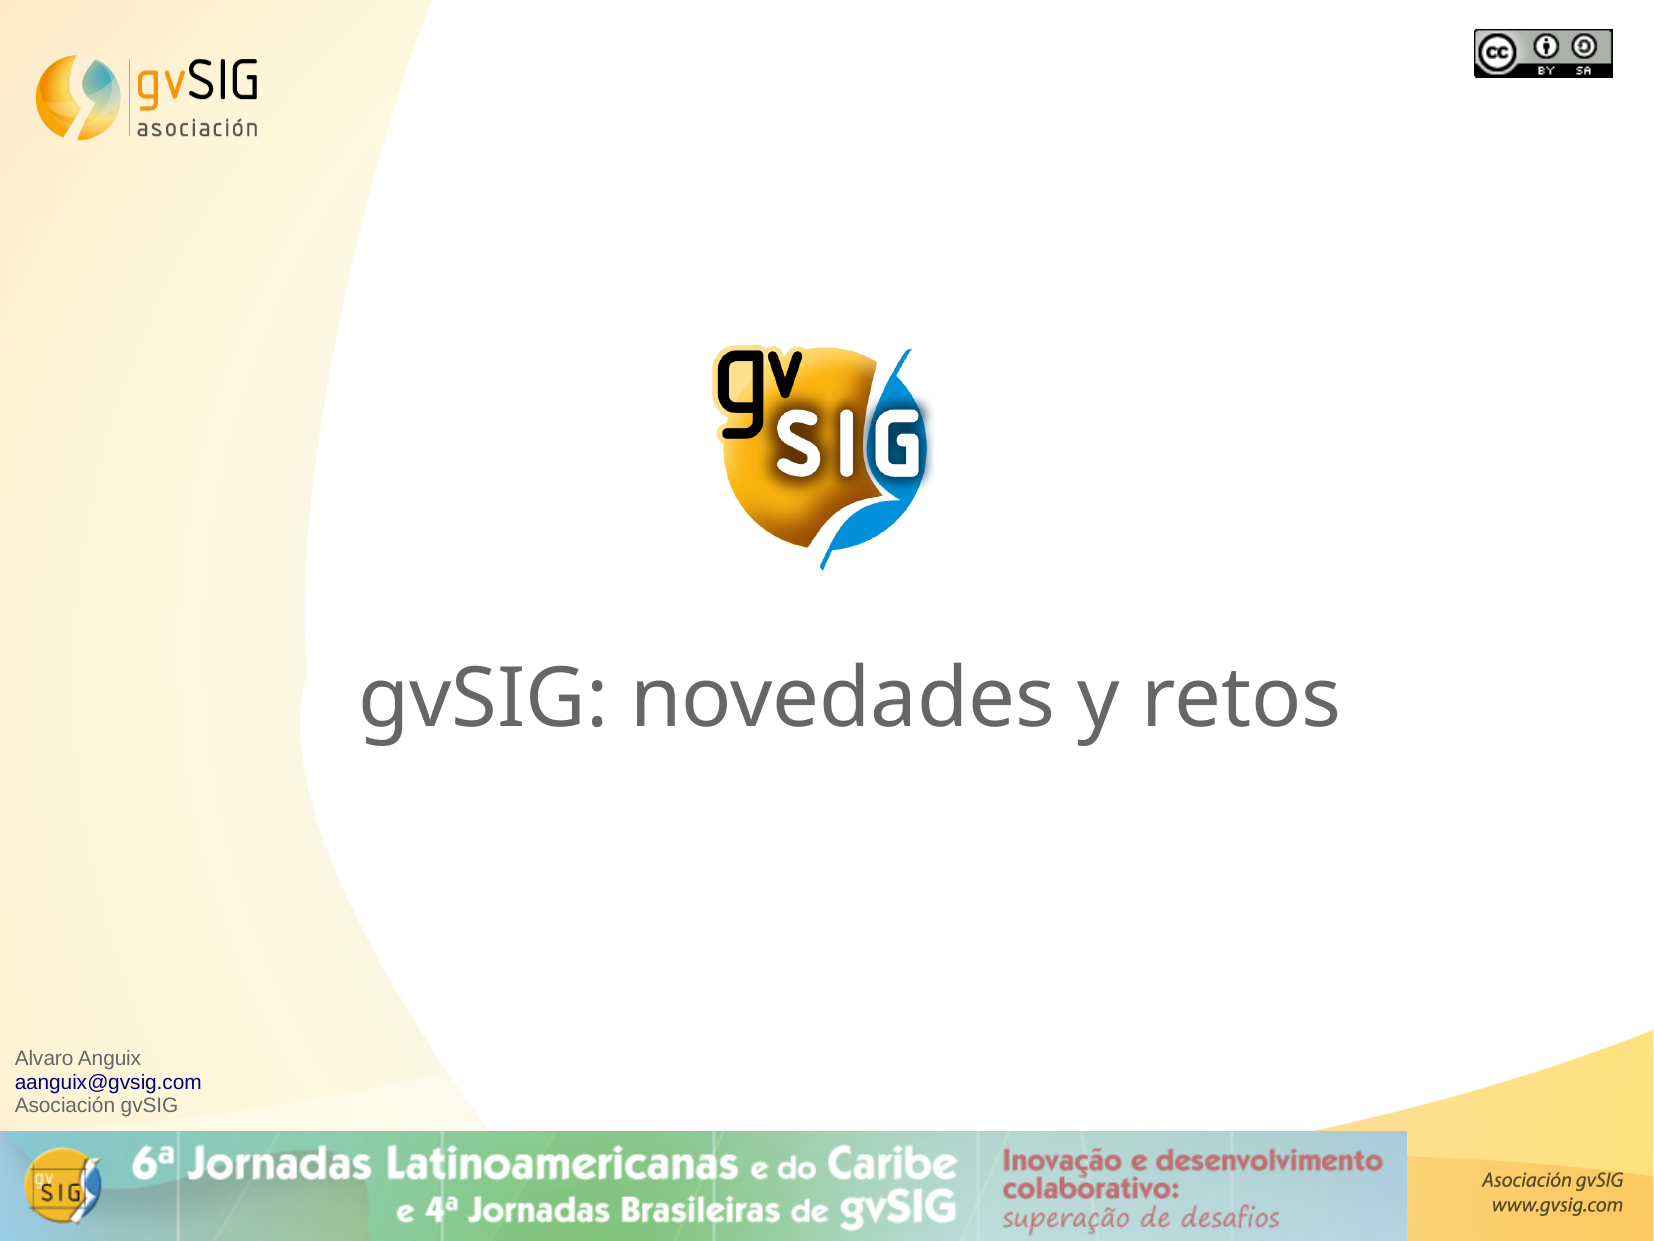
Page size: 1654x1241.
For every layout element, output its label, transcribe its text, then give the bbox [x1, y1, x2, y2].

title gvSIG: novedades y retos [135, 590, 1566, 798]
picture [0, 0, 1654, 1241]
text_box Alvaro Anguix aanguix@gvsig.com Asociación gvSIG [0, 1039, 355, 1126]
